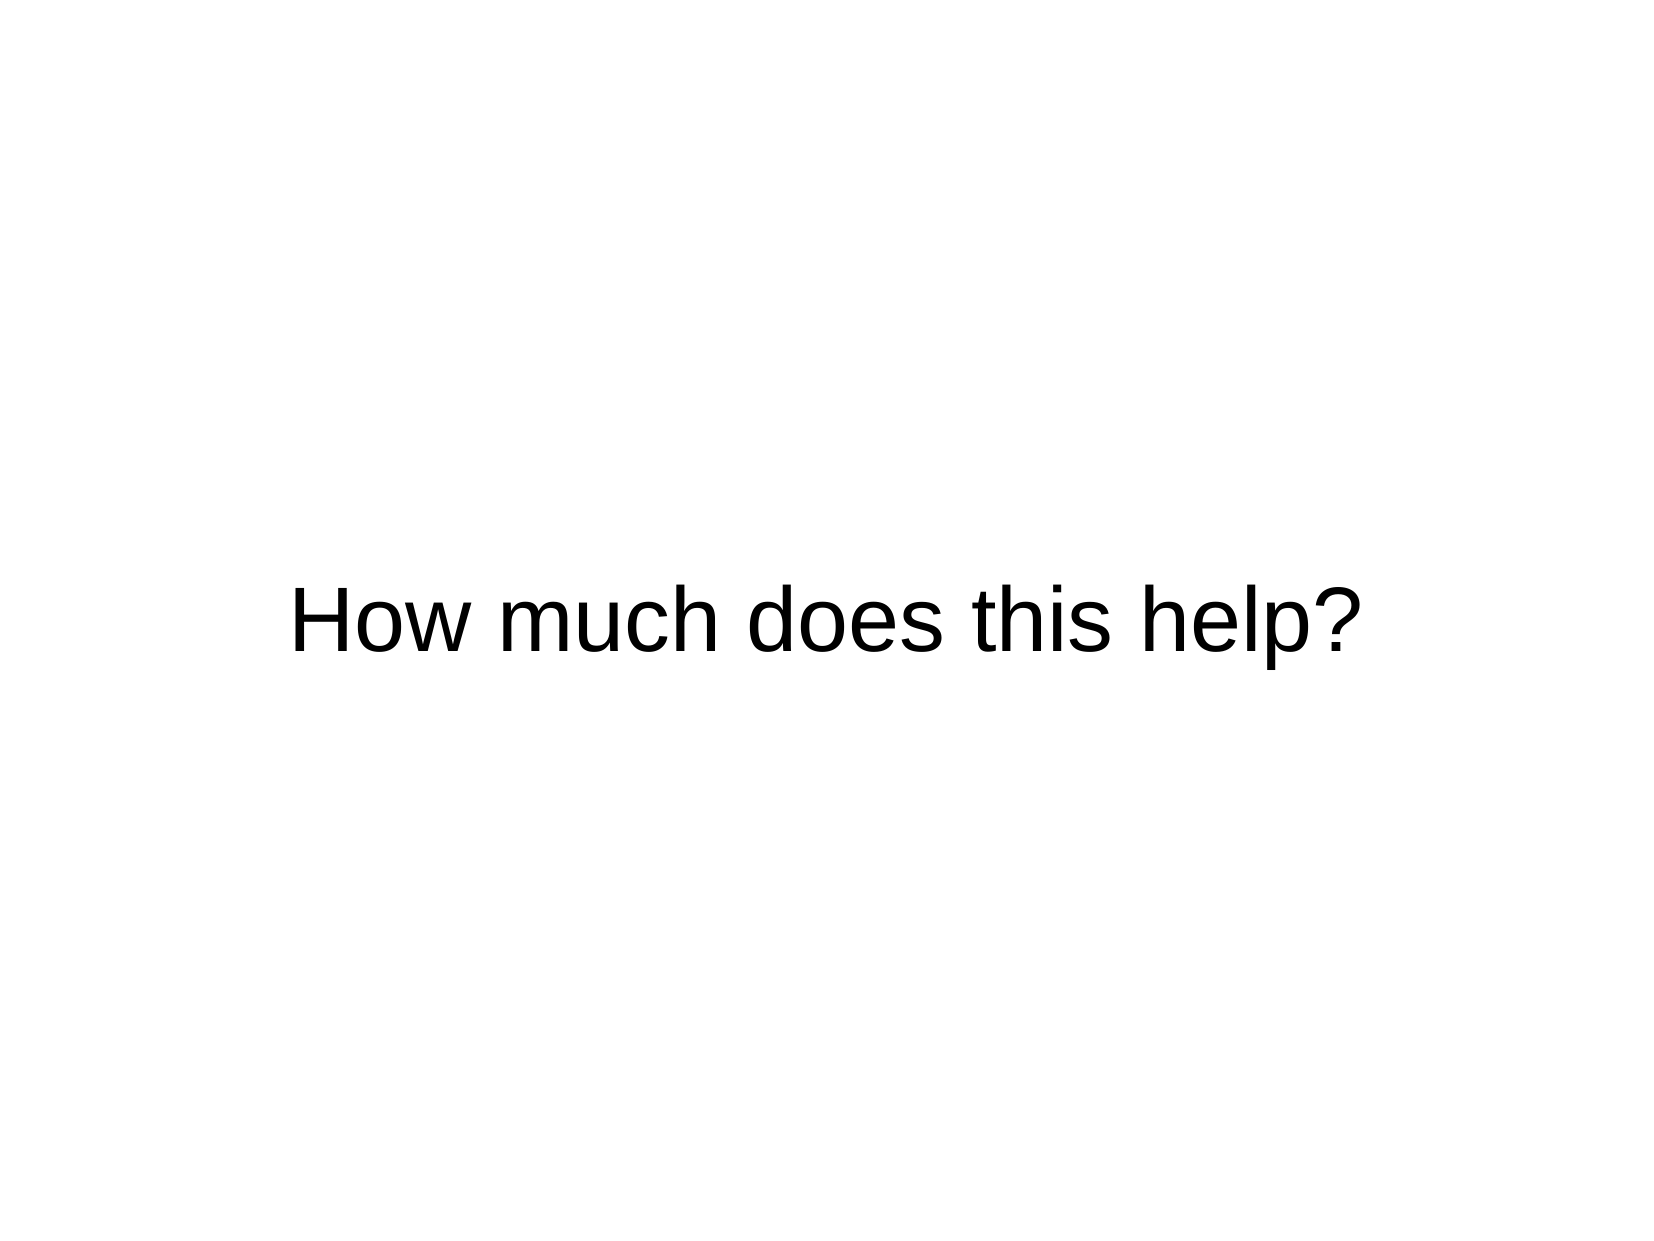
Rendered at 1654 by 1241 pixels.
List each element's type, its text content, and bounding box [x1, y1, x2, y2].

title How much does this help? [82, 523, 1571, 717]
